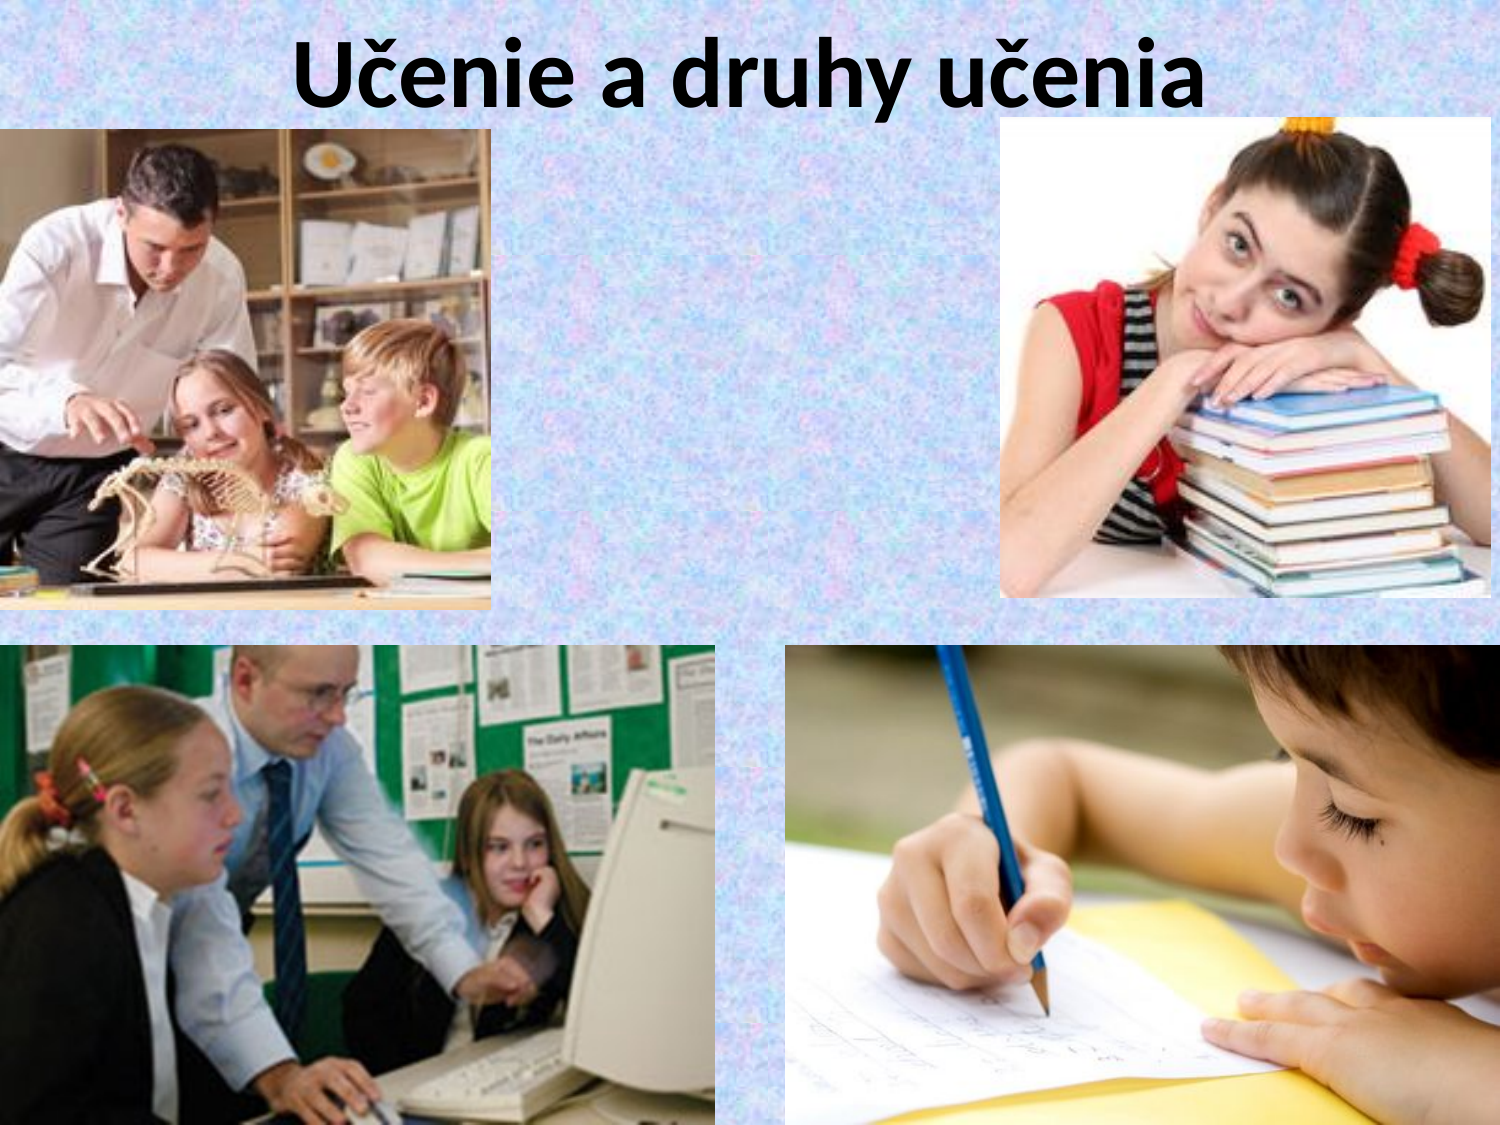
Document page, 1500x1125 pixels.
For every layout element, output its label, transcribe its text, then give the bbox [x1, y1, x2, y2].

picture [1000, 117, 1491, 598]
picture [785, 645, 1500, 1125]
picture [0, 645, 715, 1125]
title Učenie a druhy učenia [0, 0, 1500, 1125]
picture [0, 129, 491, 610]
